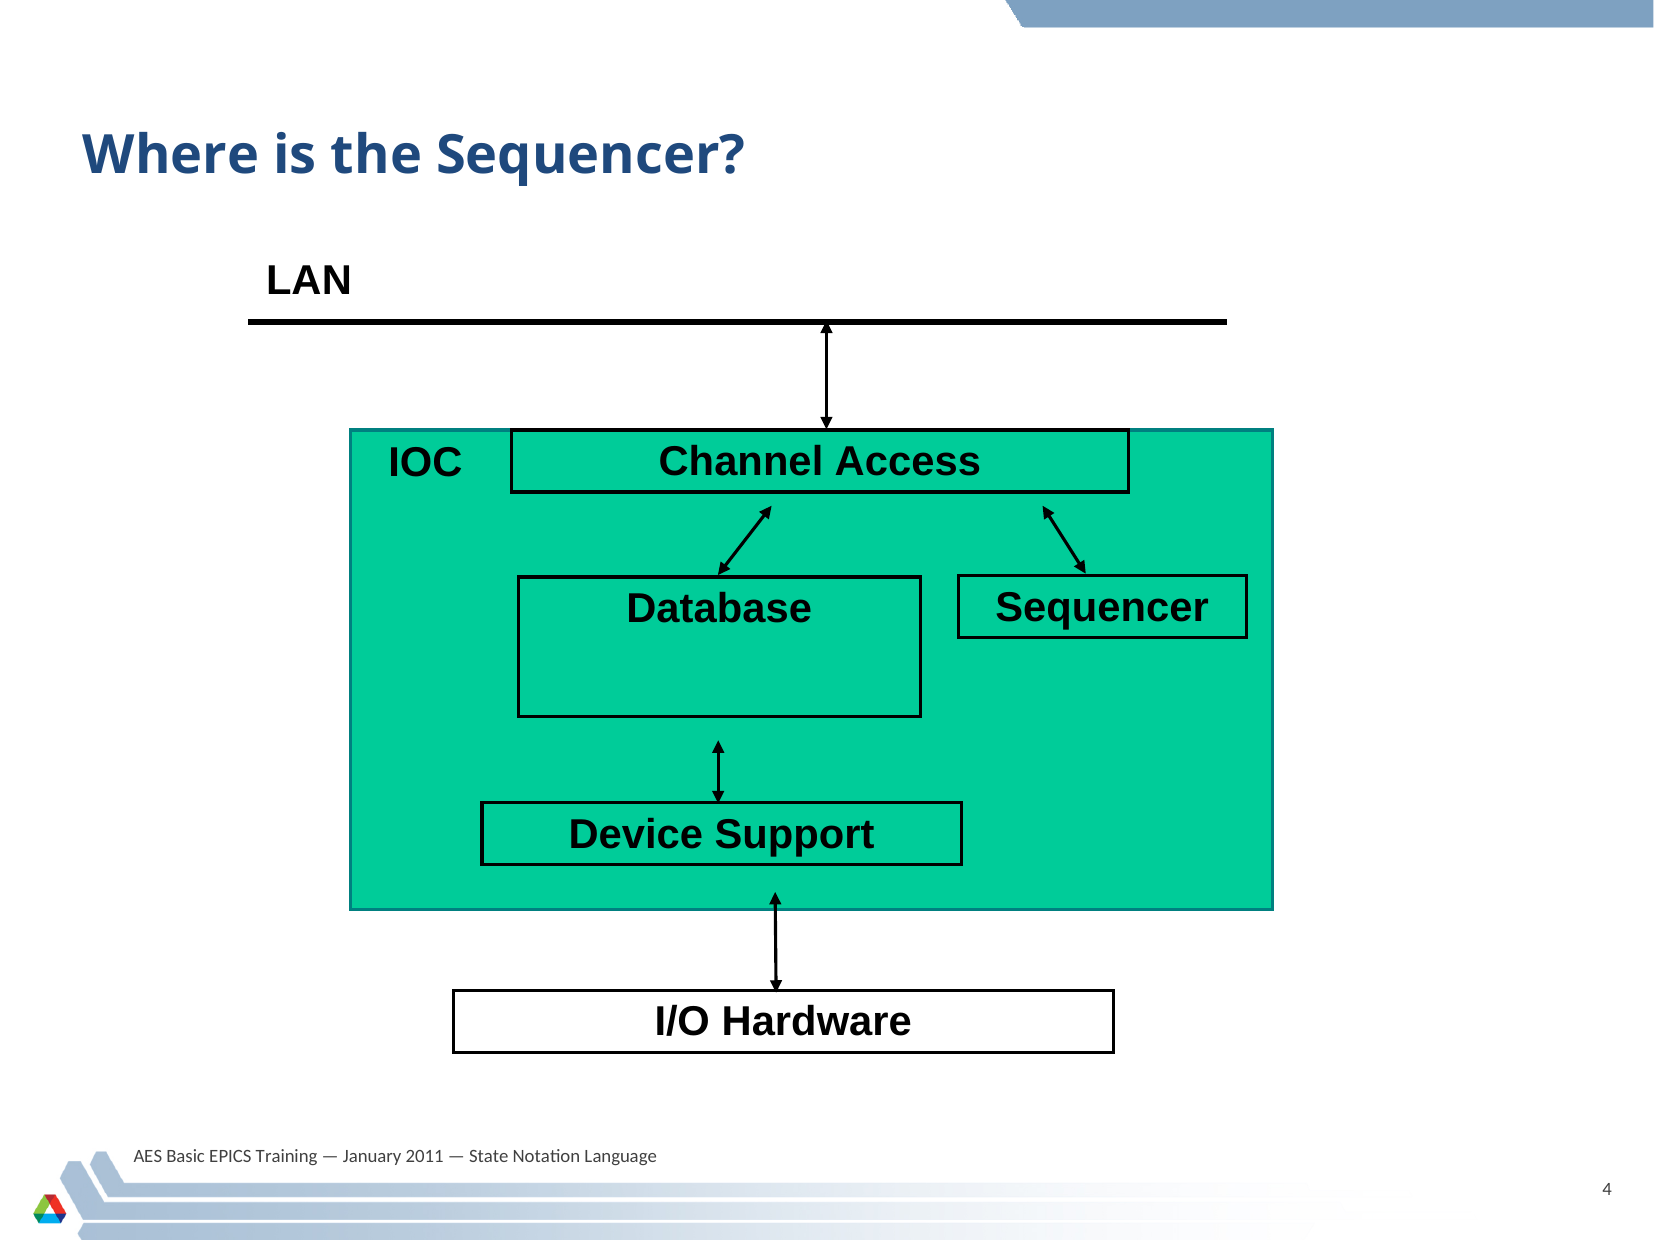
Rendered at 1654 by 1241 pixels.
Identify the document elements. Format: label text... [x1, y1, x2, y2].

title Where is the Sequencer? [82, 49, 1571, 257]
picture [0, 1143, 1654, 1240]
text_box [777, 430, 1273, 910]
text_box I/O Hardware [453, 990, 1114, 1053]
text_box Sequencer [958, 575, 1247, 638]
text_box Database [518, 576, 921, 717]
picture [0, 0, 1654, 29]
text_box Channel Access [511, 430, 1129, 492]
text_box IOC [350, 431, 501, 494]
text_box [350, 494, 773, 910]
text_box Device Support [481, 802, 962, 865]
text_box LAN [251, 249, 367, 312]
